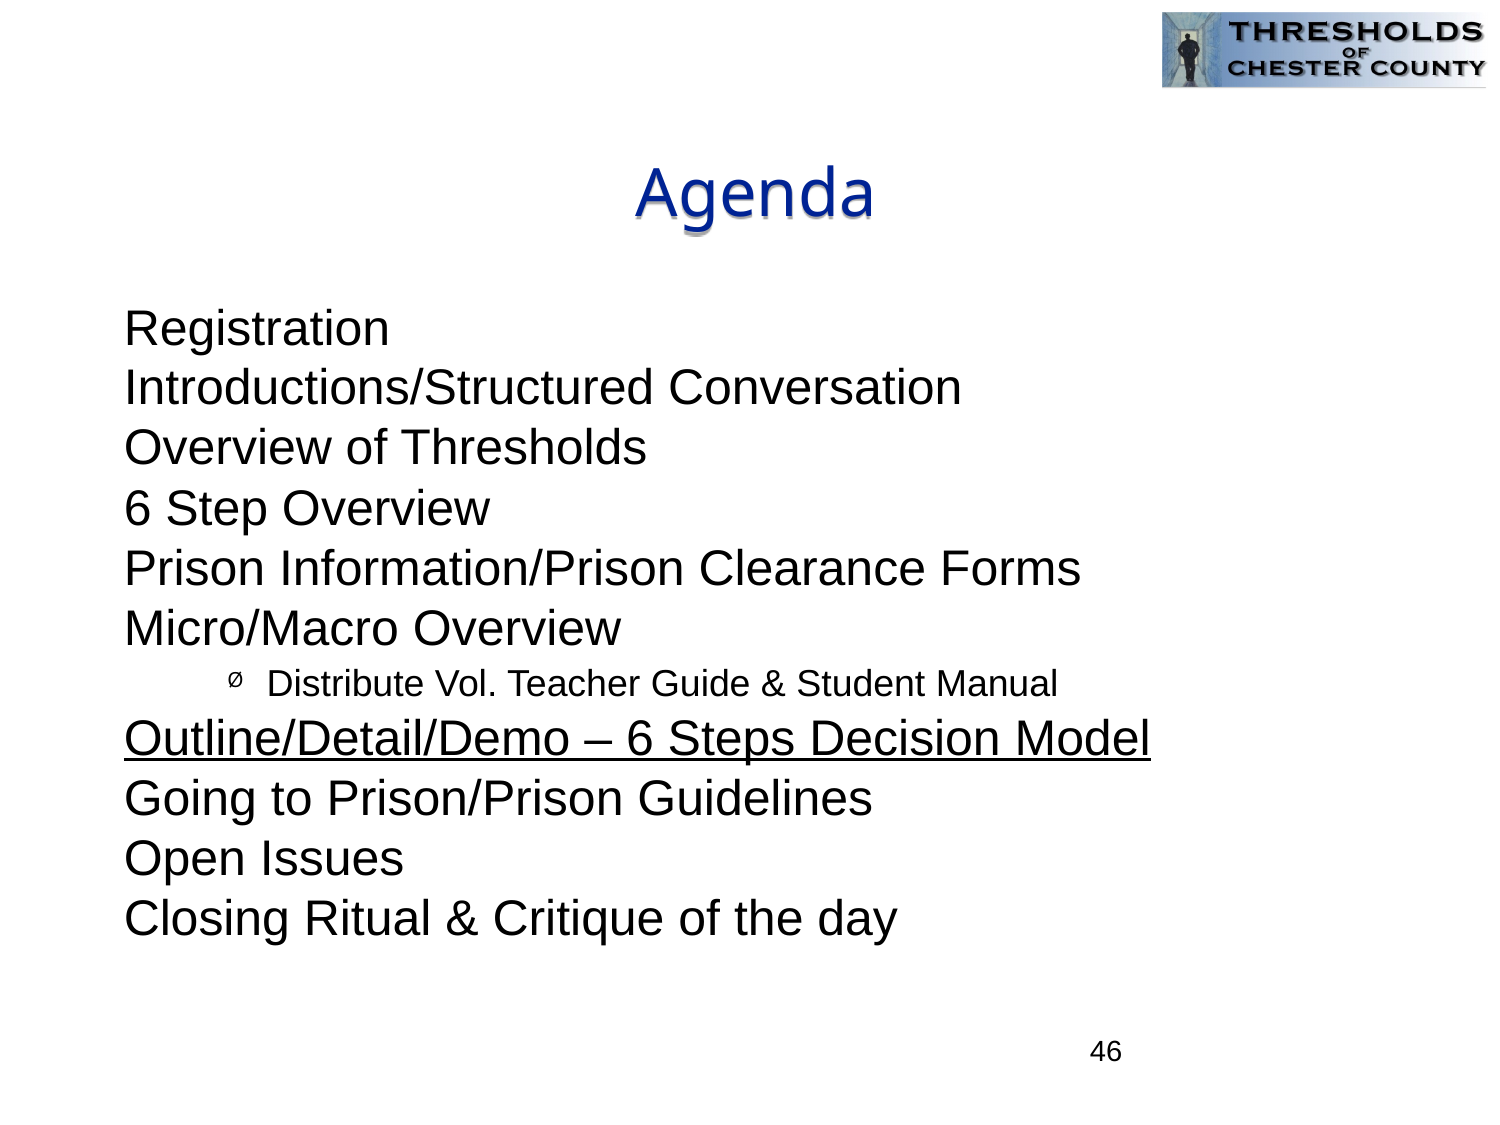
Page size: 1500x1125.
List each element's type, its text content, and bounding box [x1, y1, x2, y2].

text_box 46 [1074, 1025, 1388, 1101]
text_box Registration Introductions/Structured Conversation Overview of Thresholds 6 Step Overview Prison Information/Prison Clearance Forms Micro/Macro Overview Distribute Vol. Teacher Guide & Student Manual Outline/Detail/Demo – 6 Steps Decision Model Going to Prison/Prison Guidelines Open Issues Closing Ritual & Critique of the day [62, 287, 1438, 1020]
title Agenda [137, 62, 1375, 163]
